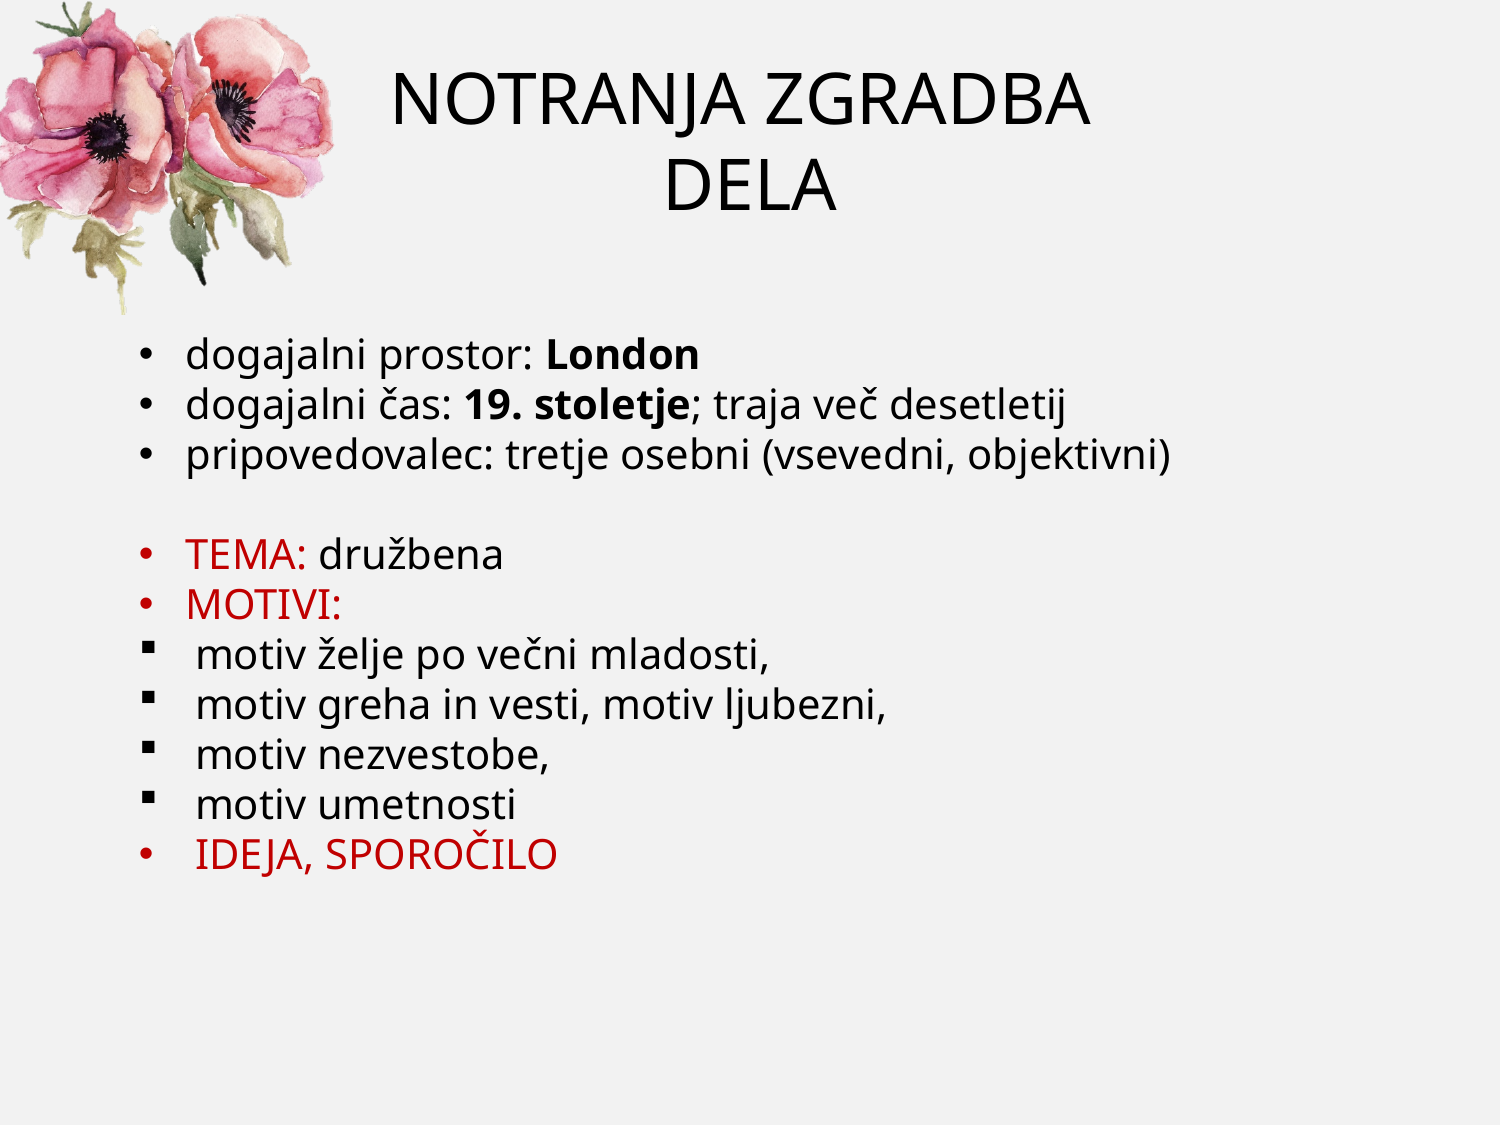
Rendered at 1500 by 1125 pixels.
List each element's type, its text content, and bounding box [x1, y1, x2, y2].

picture [0, 0, 363, 315]
text_box dogajalni prostor: London dogajalni čas: 19. stoletje; traja več desetletij pripovedovalec: tretje osebni (vsevedni, objektivni) TEMA: družbena MOTIVI: motiv želje po večni mladosti, motiv greha in vesti, motiv ljubezni, motiv nezvestobe, motiv umetnosti IDEJA, SPOROČILO [123, 320, 1412, 1086]
title NOTRANJA ZGRADBA DELA [75, 45, 1425, 233]
